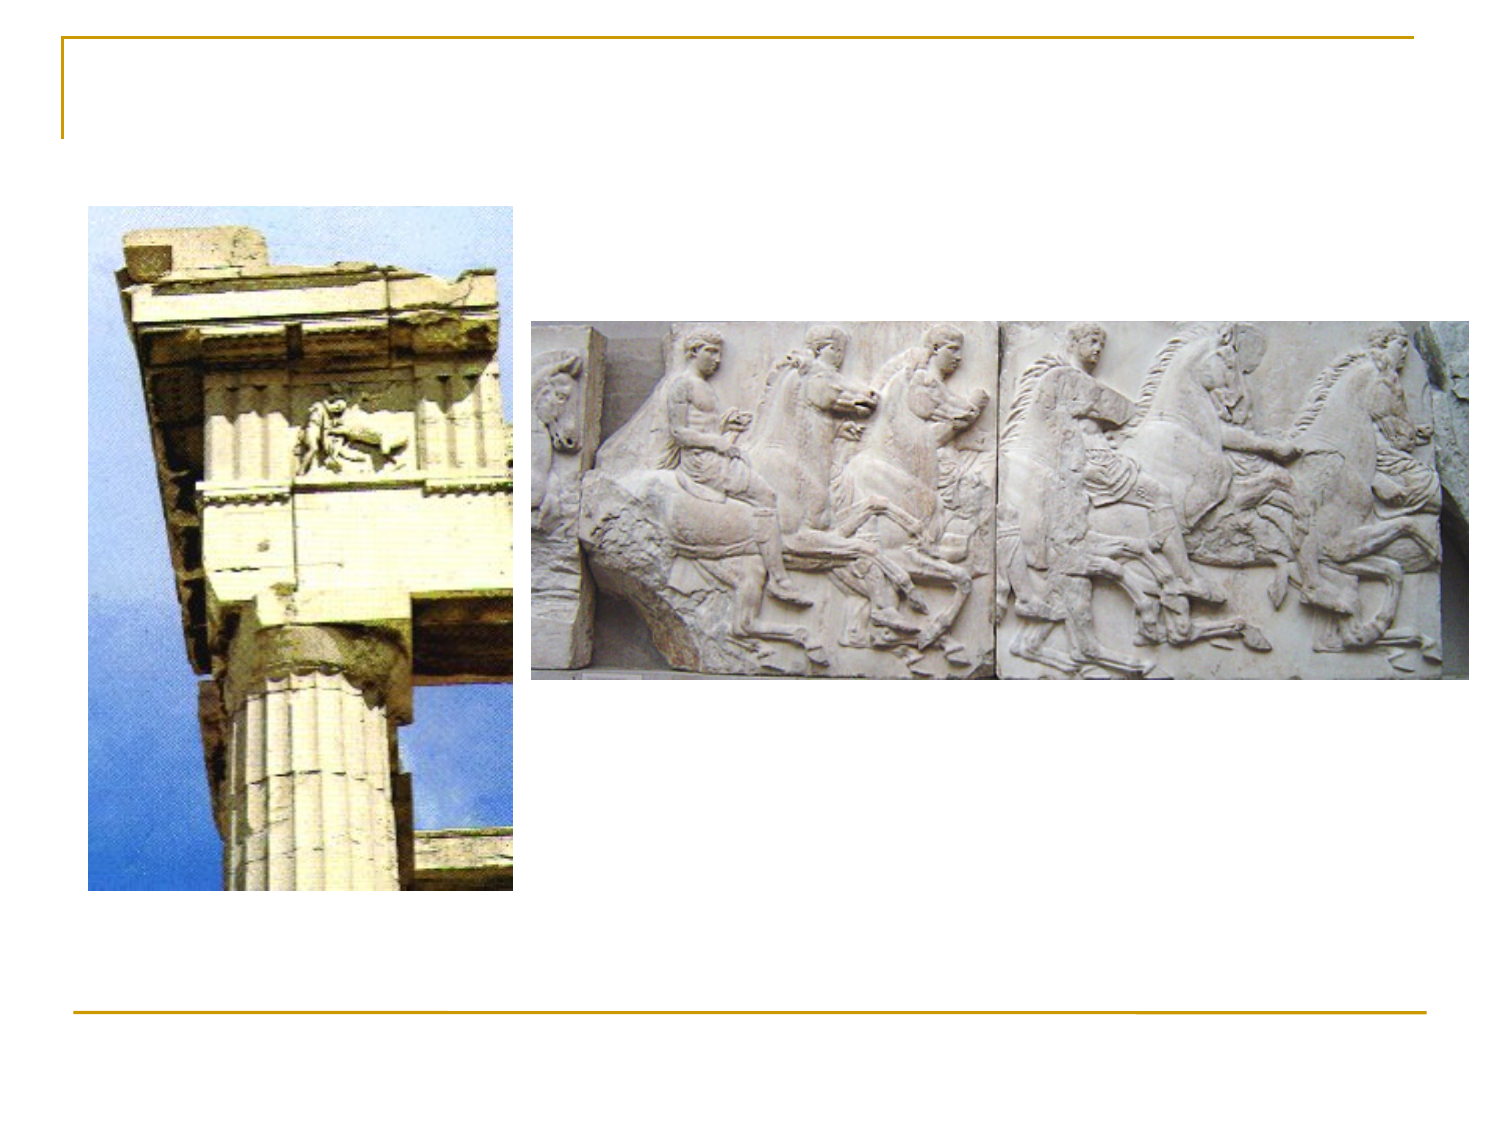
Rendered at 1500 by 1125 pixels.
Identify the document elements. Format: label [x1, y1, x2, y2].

picture [88, 206, 513, 891]
picture [531, 321, 1469, 680]
